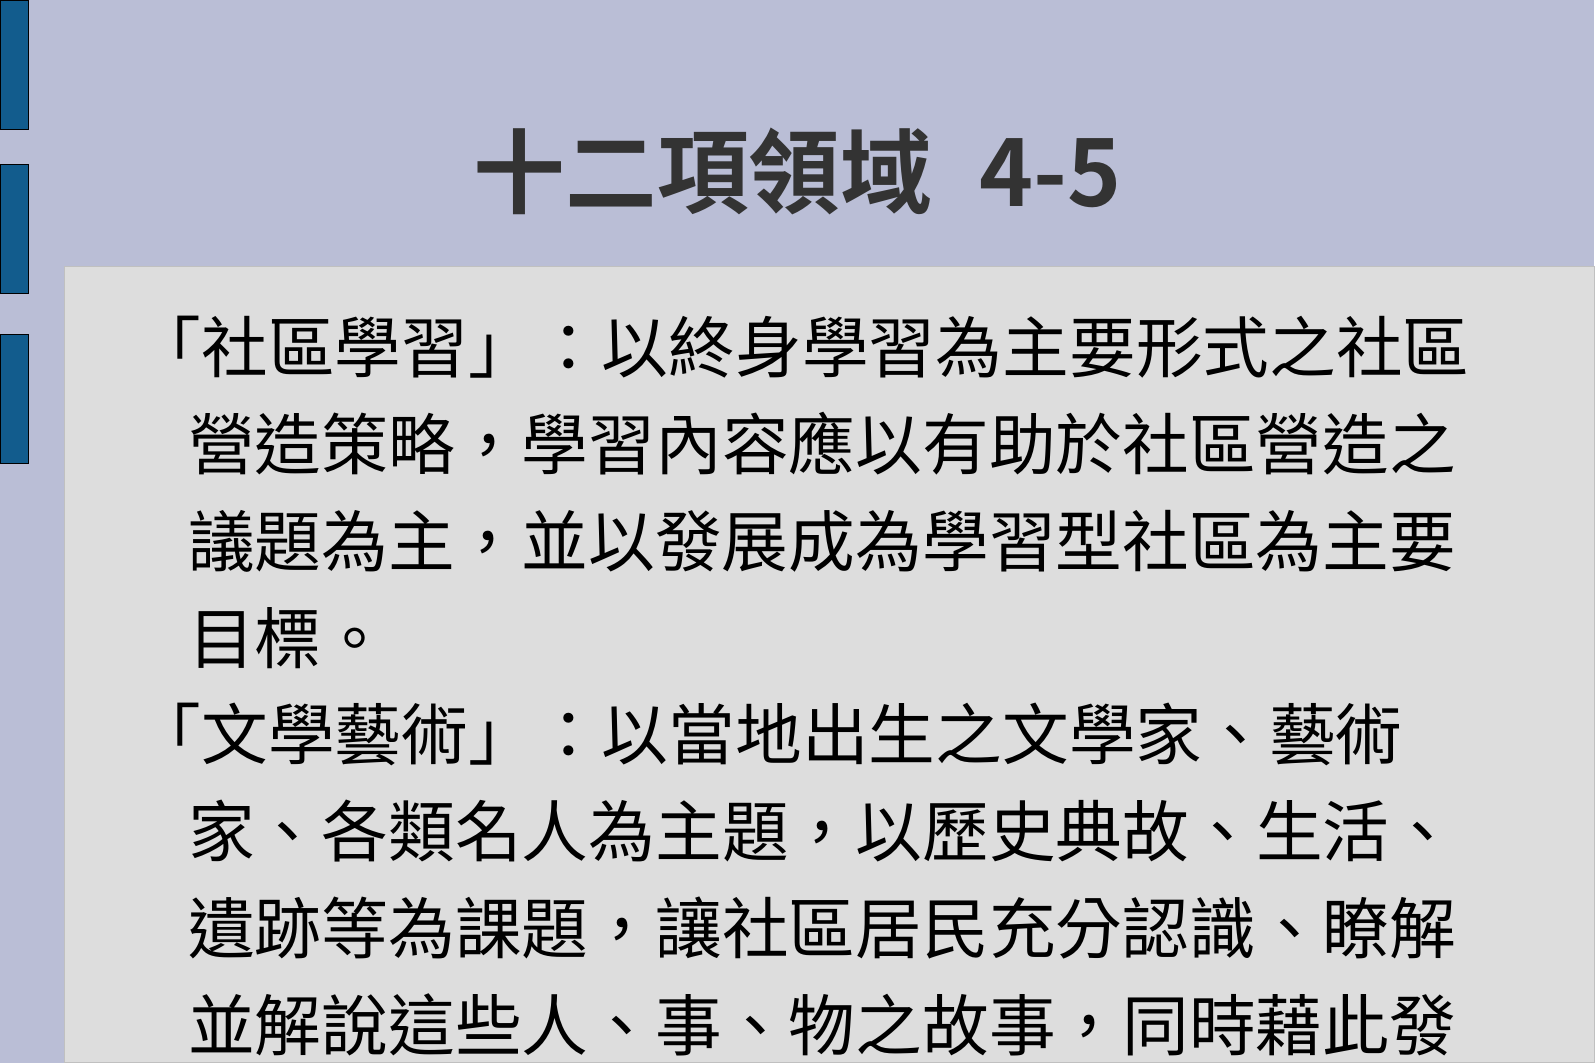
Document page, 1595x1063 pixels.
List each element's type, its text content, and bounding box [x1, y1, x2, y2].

list 「社區學習」：以終身學習為主要形式之社區營造策略，學習內容應以有助於社區營造之議題為主，並以發展成為學習型社區為主要目標。 「文學藝術」：以當地出生之文學家、藝術家、各類名人為主題，以歷史典故、生活、遺跡等為課題，讓社區居民充分認識、瞭解並解說這些人、事、物之故事，同時藉此發展出有助於地方產業提升之課題。 [117, 295, 1479, 966]
title 十二項領域 4-5 [117, 78, 1479, 256]
